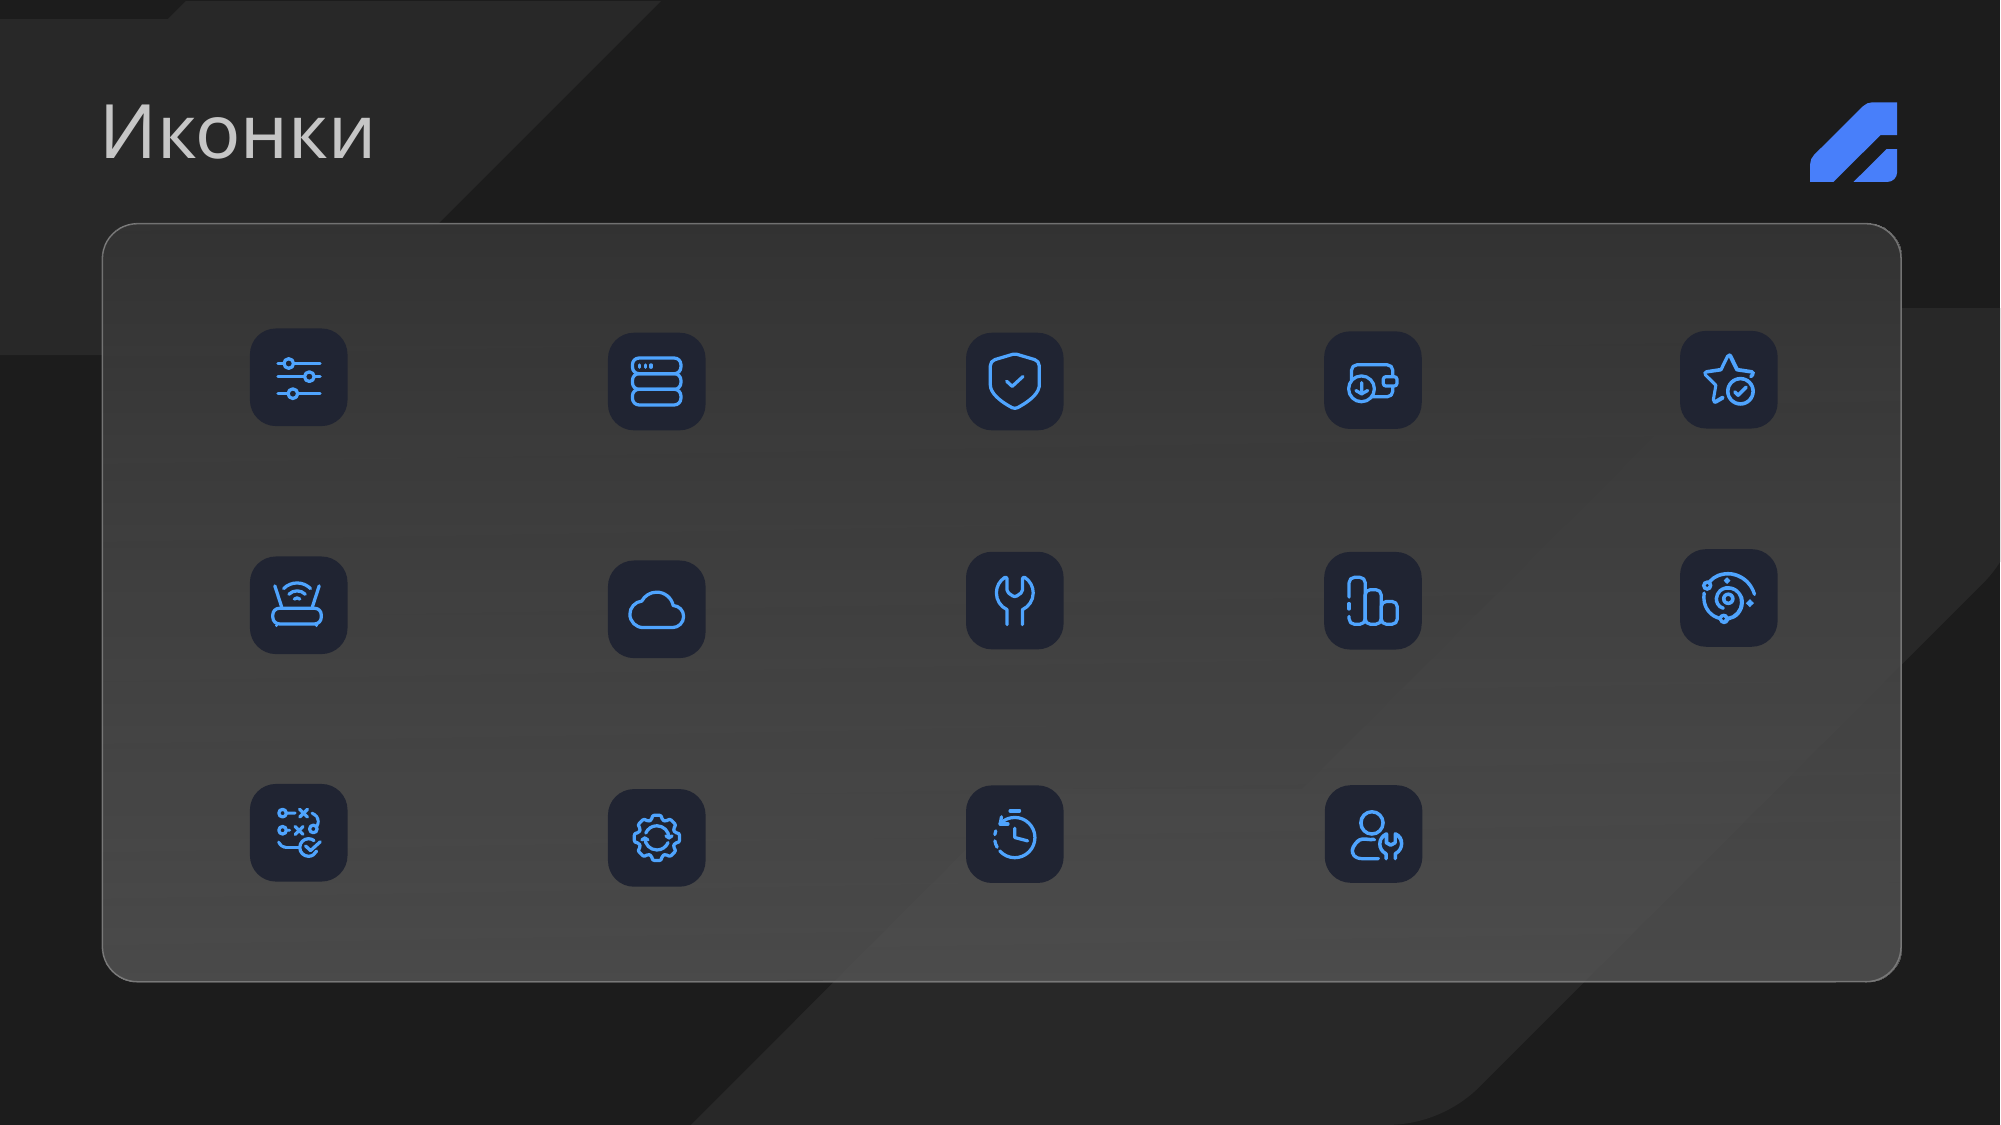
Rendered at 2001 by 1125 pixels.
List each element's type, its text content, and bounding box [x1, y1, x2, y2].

title Иконки [84, 86, 1810, 179]
text_box [102, 223, 1902, 982]
